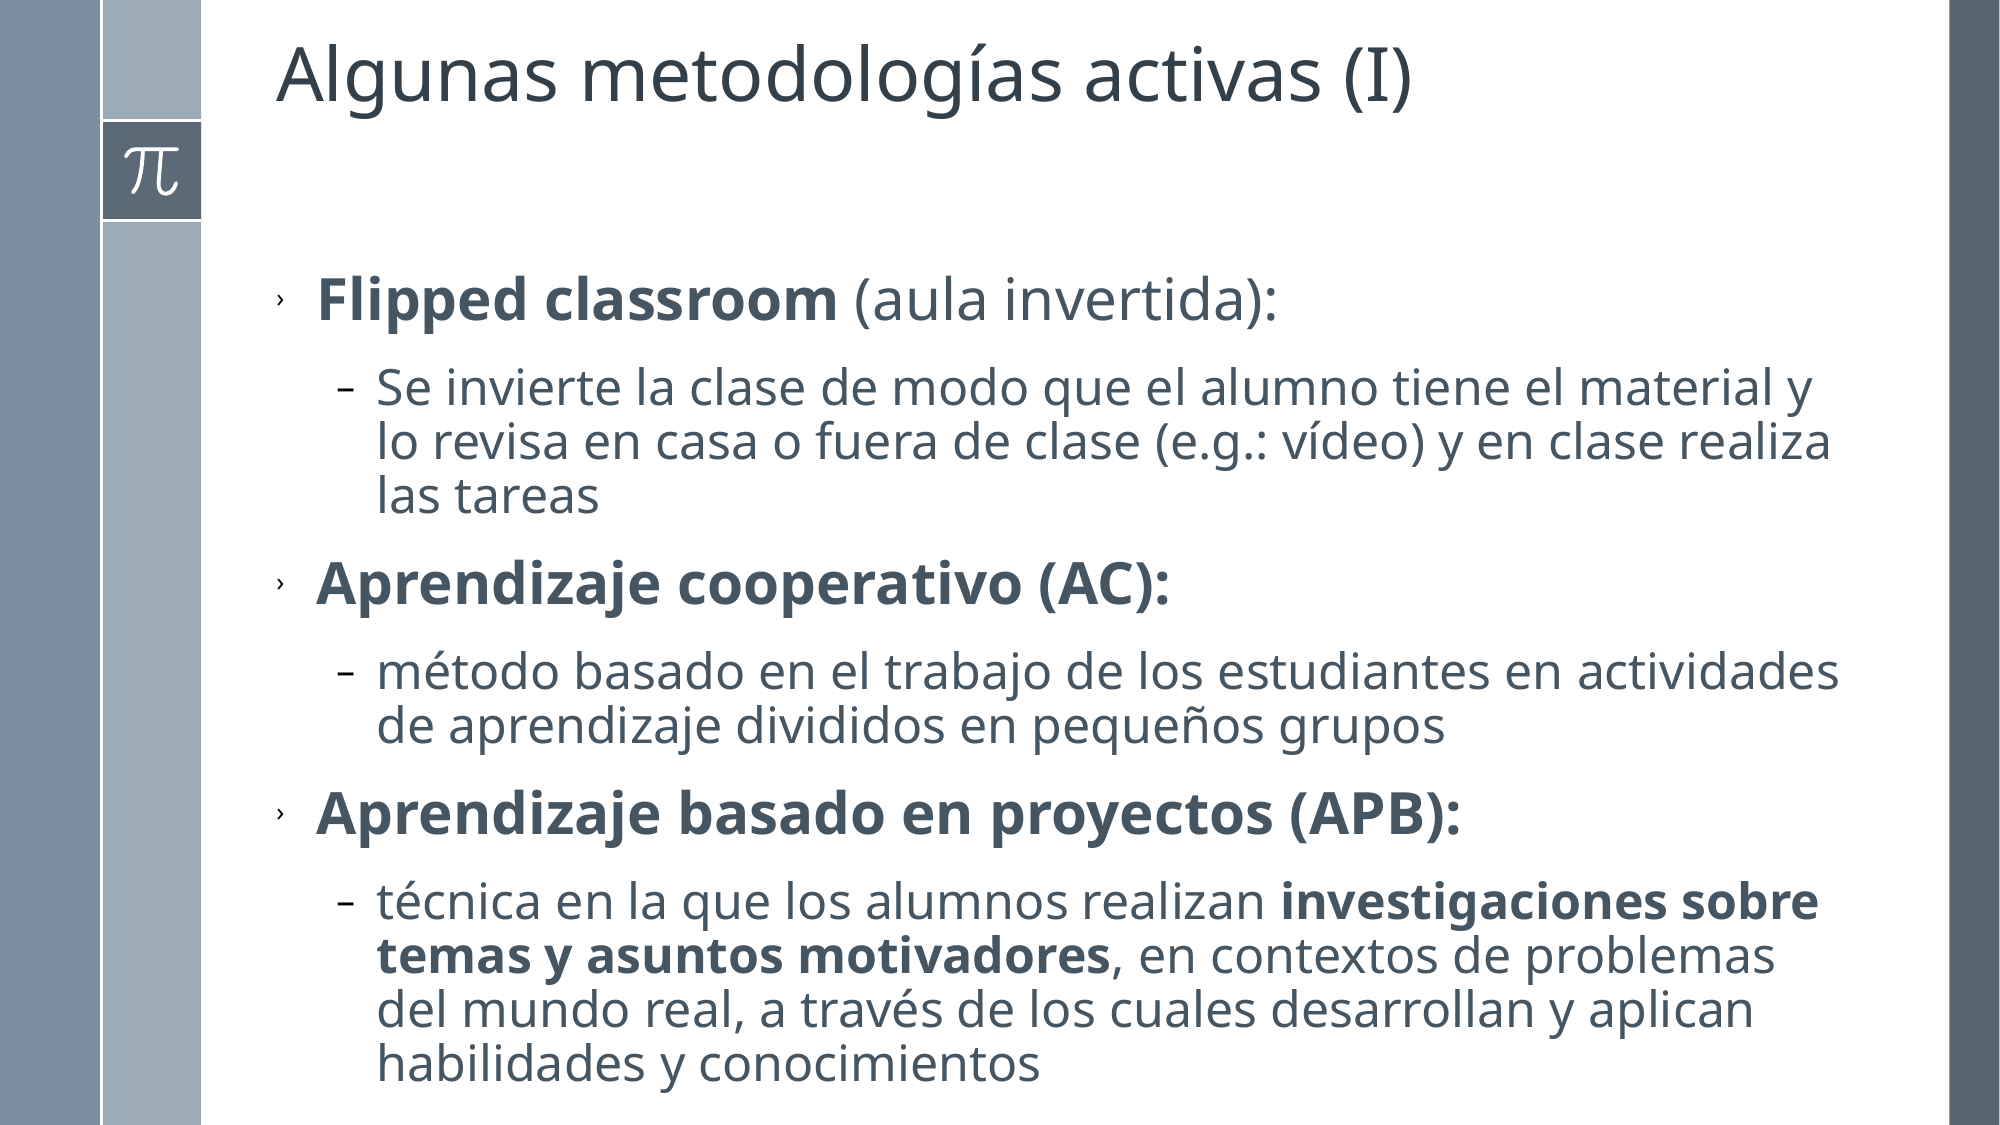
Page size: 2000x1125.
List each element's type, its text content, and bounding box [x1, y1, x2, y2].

title Algunas metodologías activas (I) [261, 29, 1867, 233]
list Flipped classroom (aula invertida): Se invierte la clase de modo que el alumno tiene el material y lo revisa en casa o fuera de clase (e.g.: vídeo) y en clase realiza las tareas Aprendizaje cooperativo (AC): método basado en el trabajo de los estudiantes en actividades de aprendizaje divididos en pequeños grupos Aprendizaje basado en proyectos (APB): técnica en la que los alumnos realizan investigaciones sobre temas y asuntos motivadores, en contextos de problemas del mundo real, a través de los cuales desarrollan y aplican habilidades y conocimientos [261, 262, 1867, 1013]
